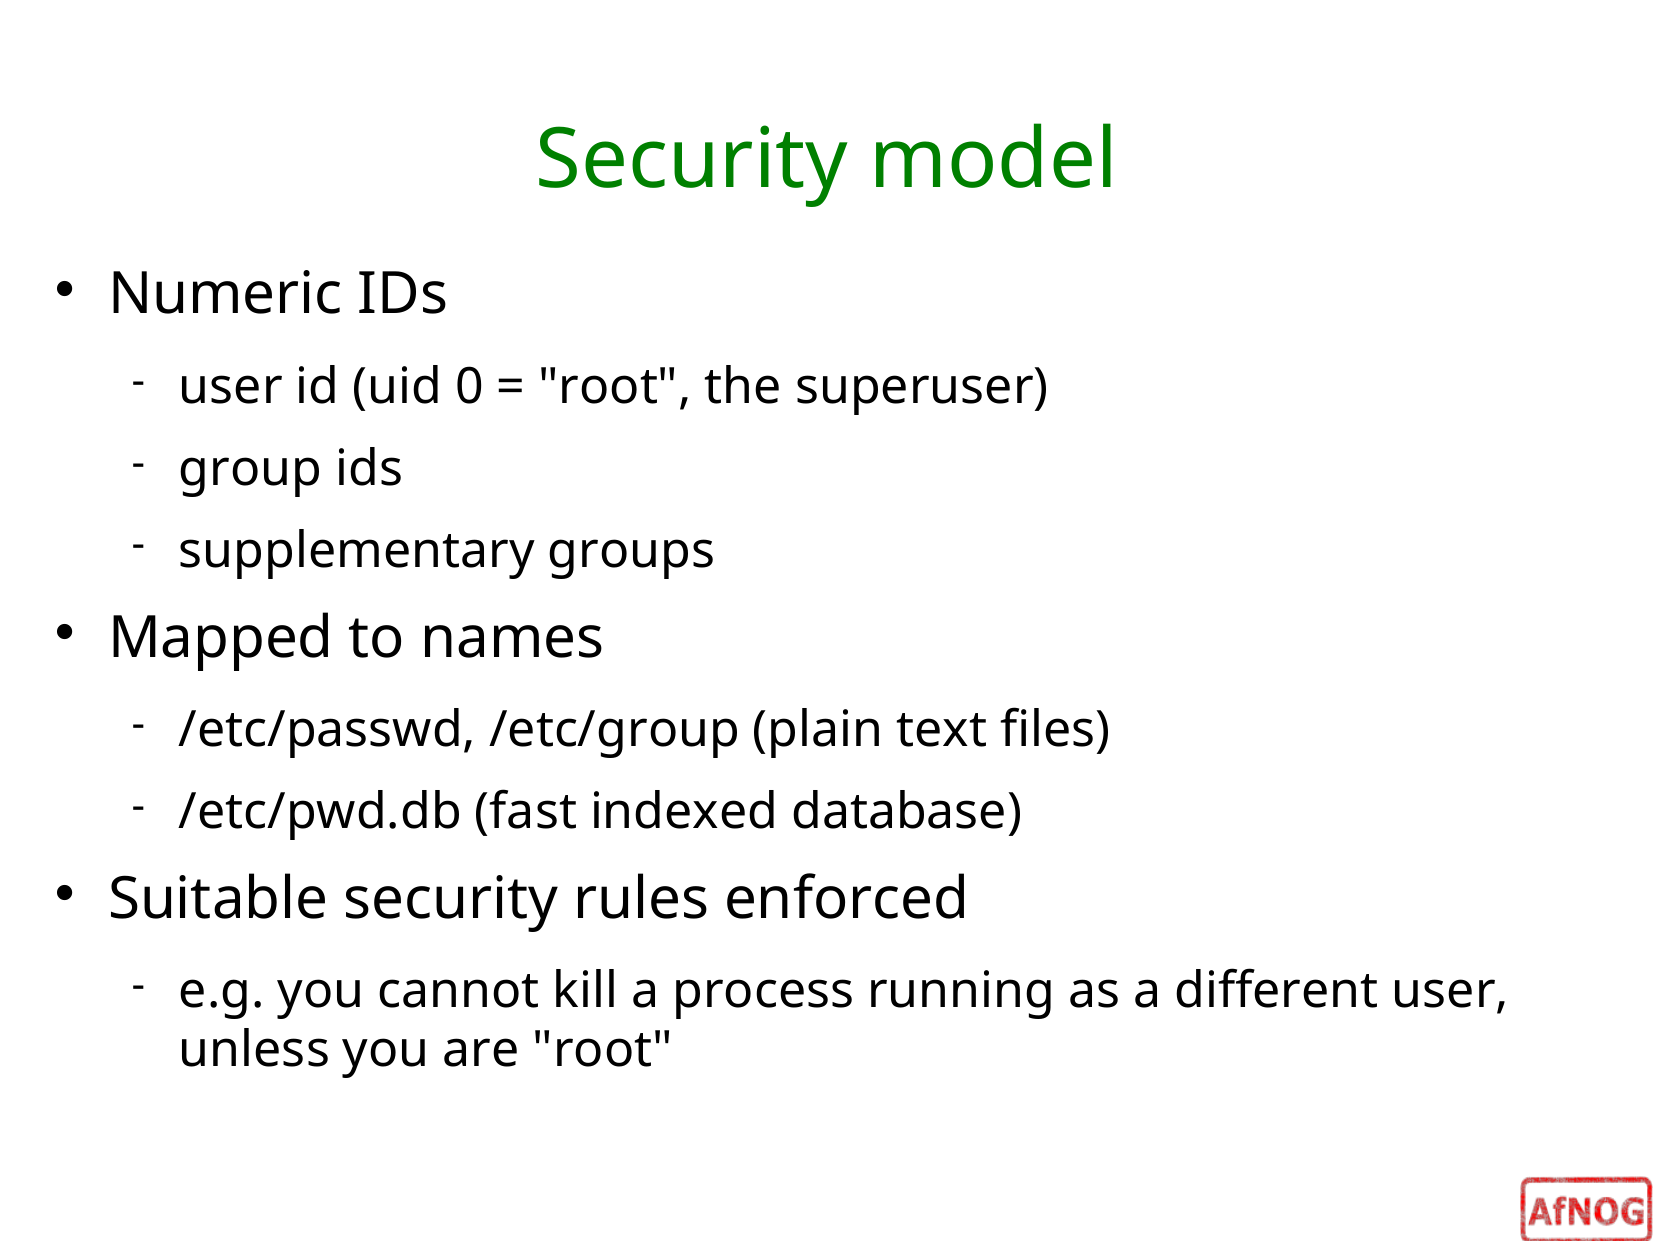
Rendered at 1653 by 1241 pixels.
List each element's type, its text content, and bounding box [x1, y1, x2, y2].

text_box Security model [121, 73, 1533, 241]
text_box Numeric IDs user id (uid 0 = "root", the superuser) group ids supplementary groups Mapped to names /etc/passwd, /etc/group (plain text files) /etc/pwd.db (fast indexed database) Suitable security rules enforced e.g. you cannot kill a process running as a different user, unless you are "root" [37, 257, 1613, 1078]
picture [1519, 1175, 1653, 1241]
